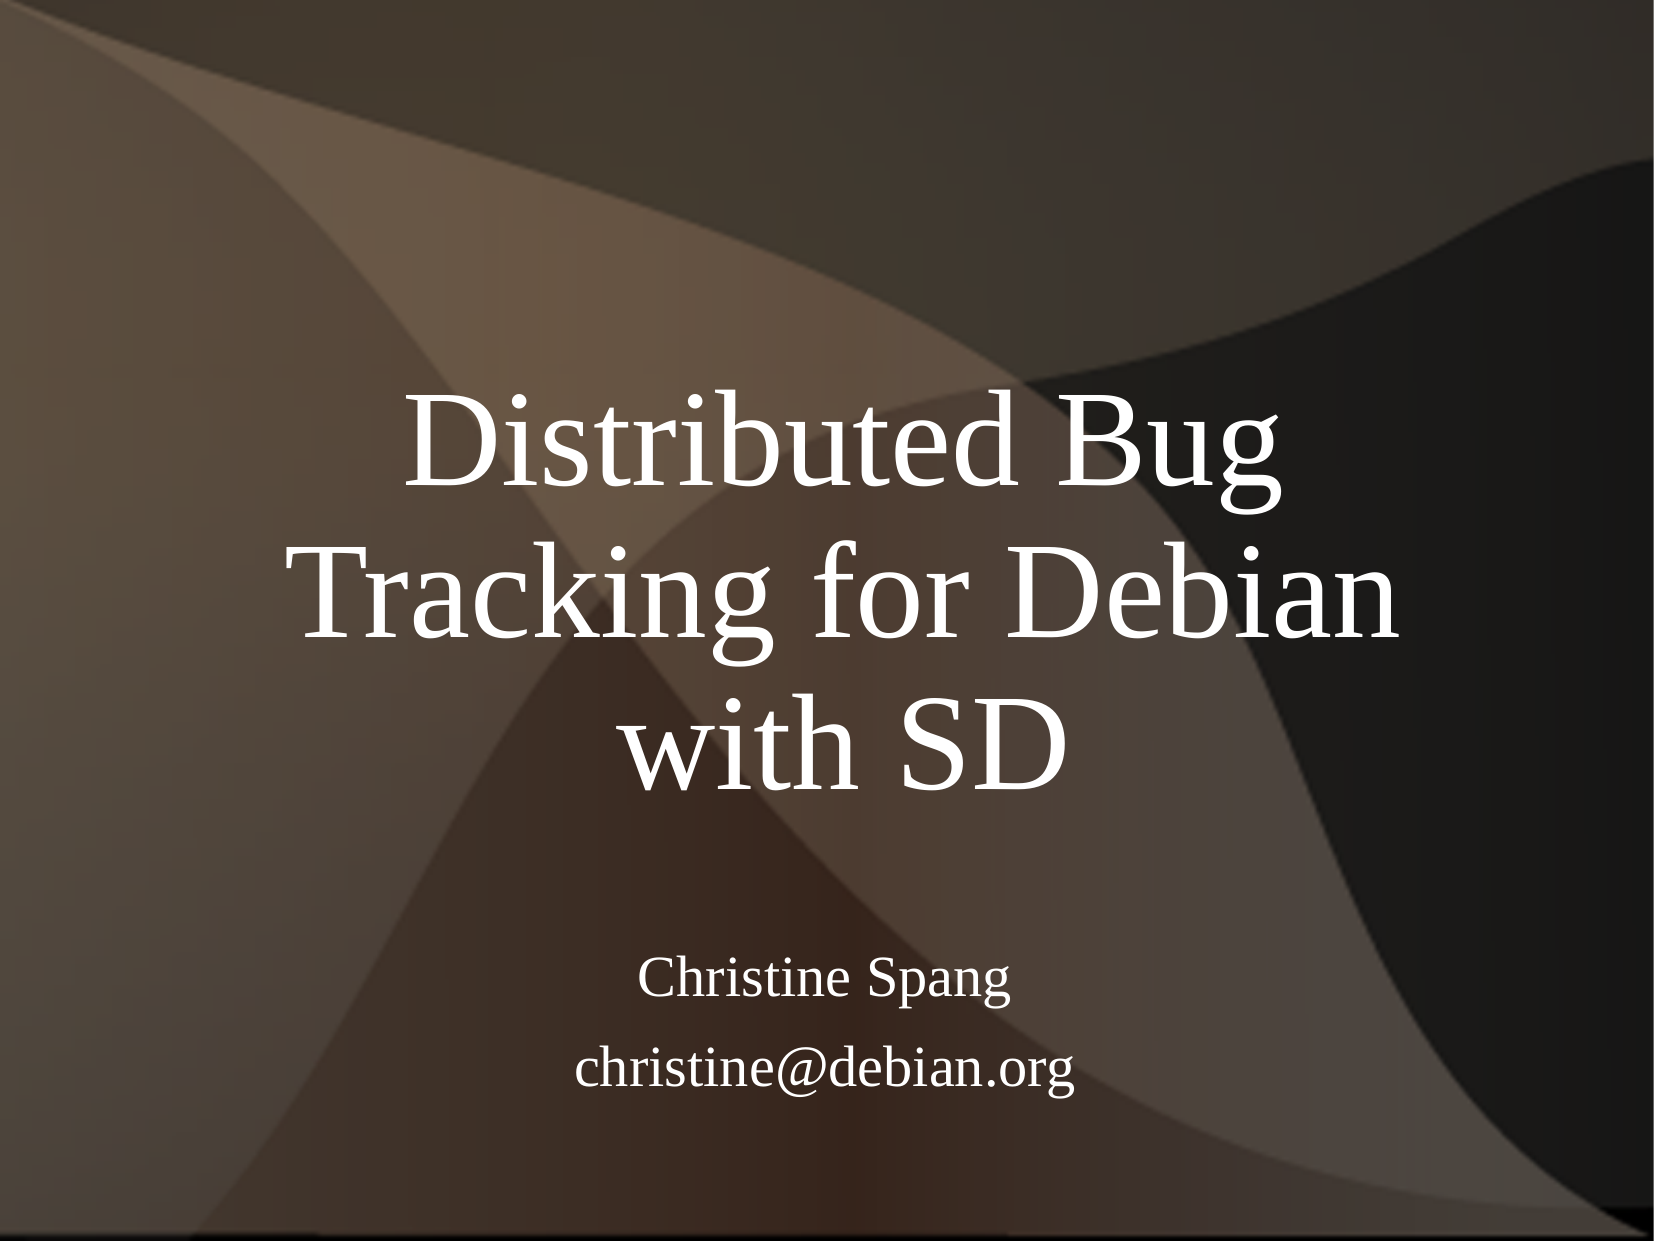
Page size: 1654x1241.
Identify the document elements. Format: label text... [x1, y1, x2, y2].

text_box Distributed Bug Tracking for Debian with SD [225, 355, 1463, 828]
text_box Christine Spang christine@debian.org [525, 937, 1126, 1107]
picture [0, 0, 1654, 1241]
